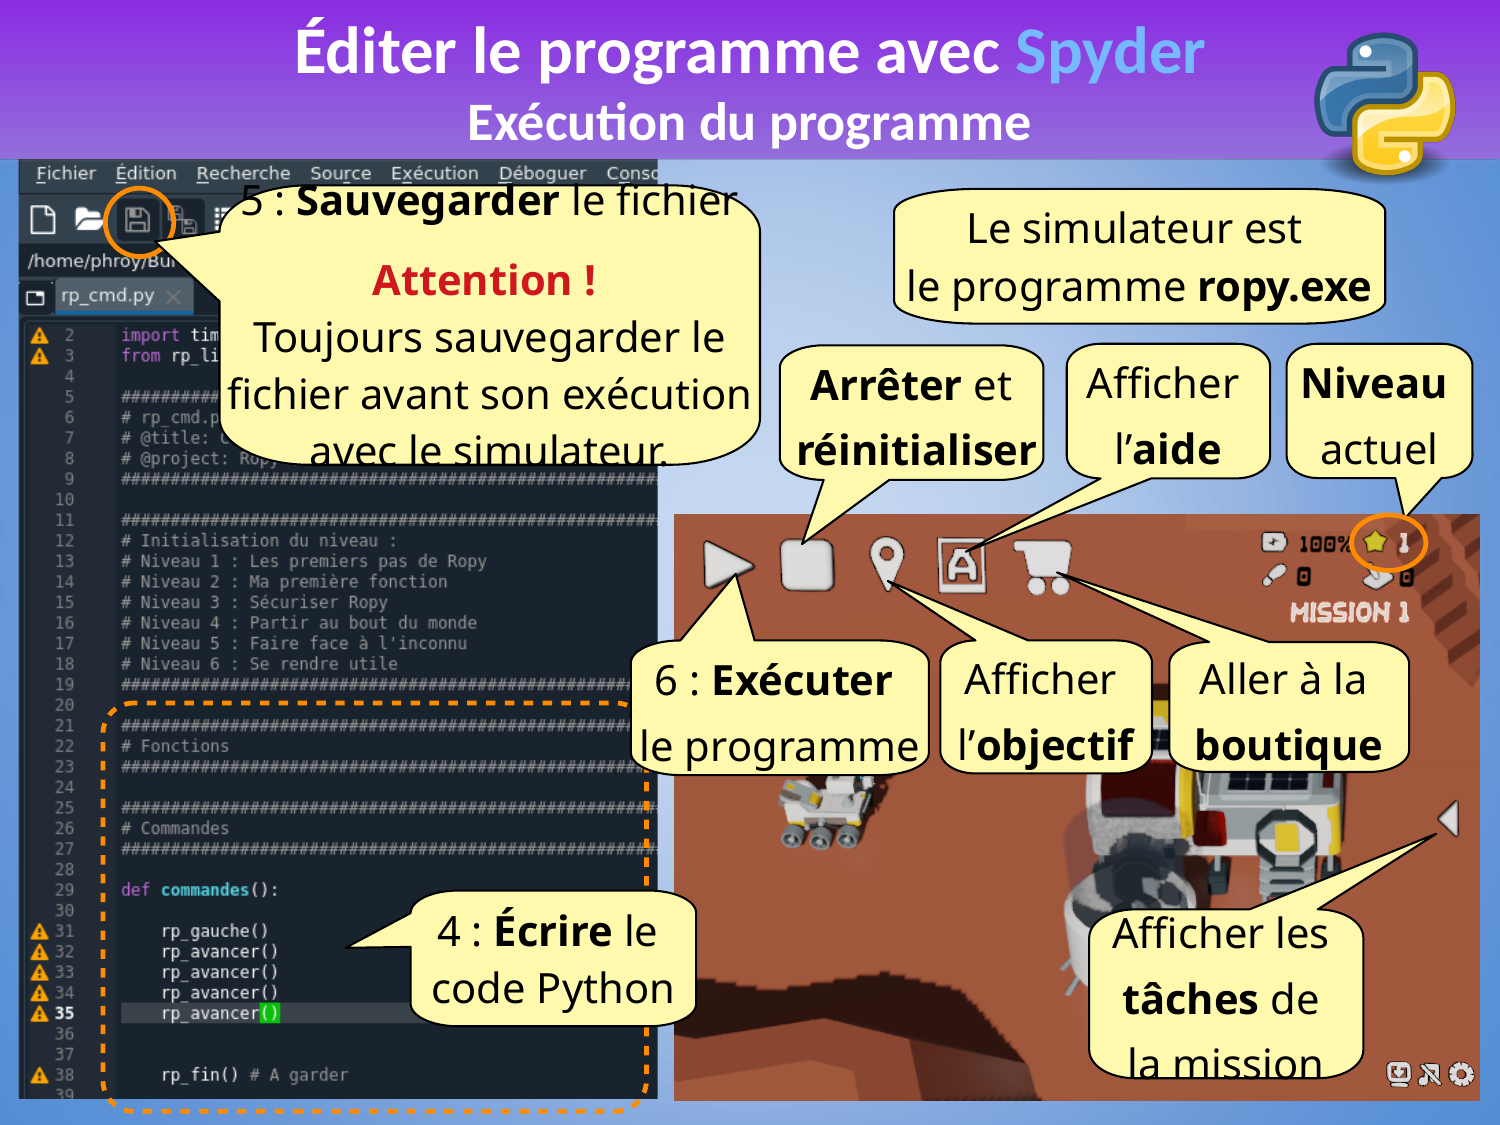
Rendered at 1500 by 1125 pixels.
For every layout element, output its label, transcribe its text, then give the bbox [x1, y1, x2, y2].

text_box Arrêter et réinitialiser [779, 345, 1044, 545]
text_box 6 : Exécuter le programme [630, 573, 929, 776]
text_box 5 : Sauvegarder le fichier Attention ! Toujours sauvegarder le fichier avant son exécution avec le simulateur. [154, 185, 760, 465]
text_box Aller à la boutique [1056, 572, 1410, 772]
text_box Niveau actuel [1286, 343, 1473, 516]
picture [0, 29, 1500, 1125]
text_box Afficher l’aide [965, 343, 1271, 552]
text_box Le simulateur est le programme ropy.exe [894, 188, 1386, 324]
text_box Afficher les tâches de la mission [1089, 833, 1437, 1079]
text_box Éditer le programme avec Spyder Exécution du programme [0, 0, 1500, 159]
text_box 4 : Écrire le code Python [345, 890, 697, 1027]
text_box Afficher l’objectif [887, 580, 1152, 774]
